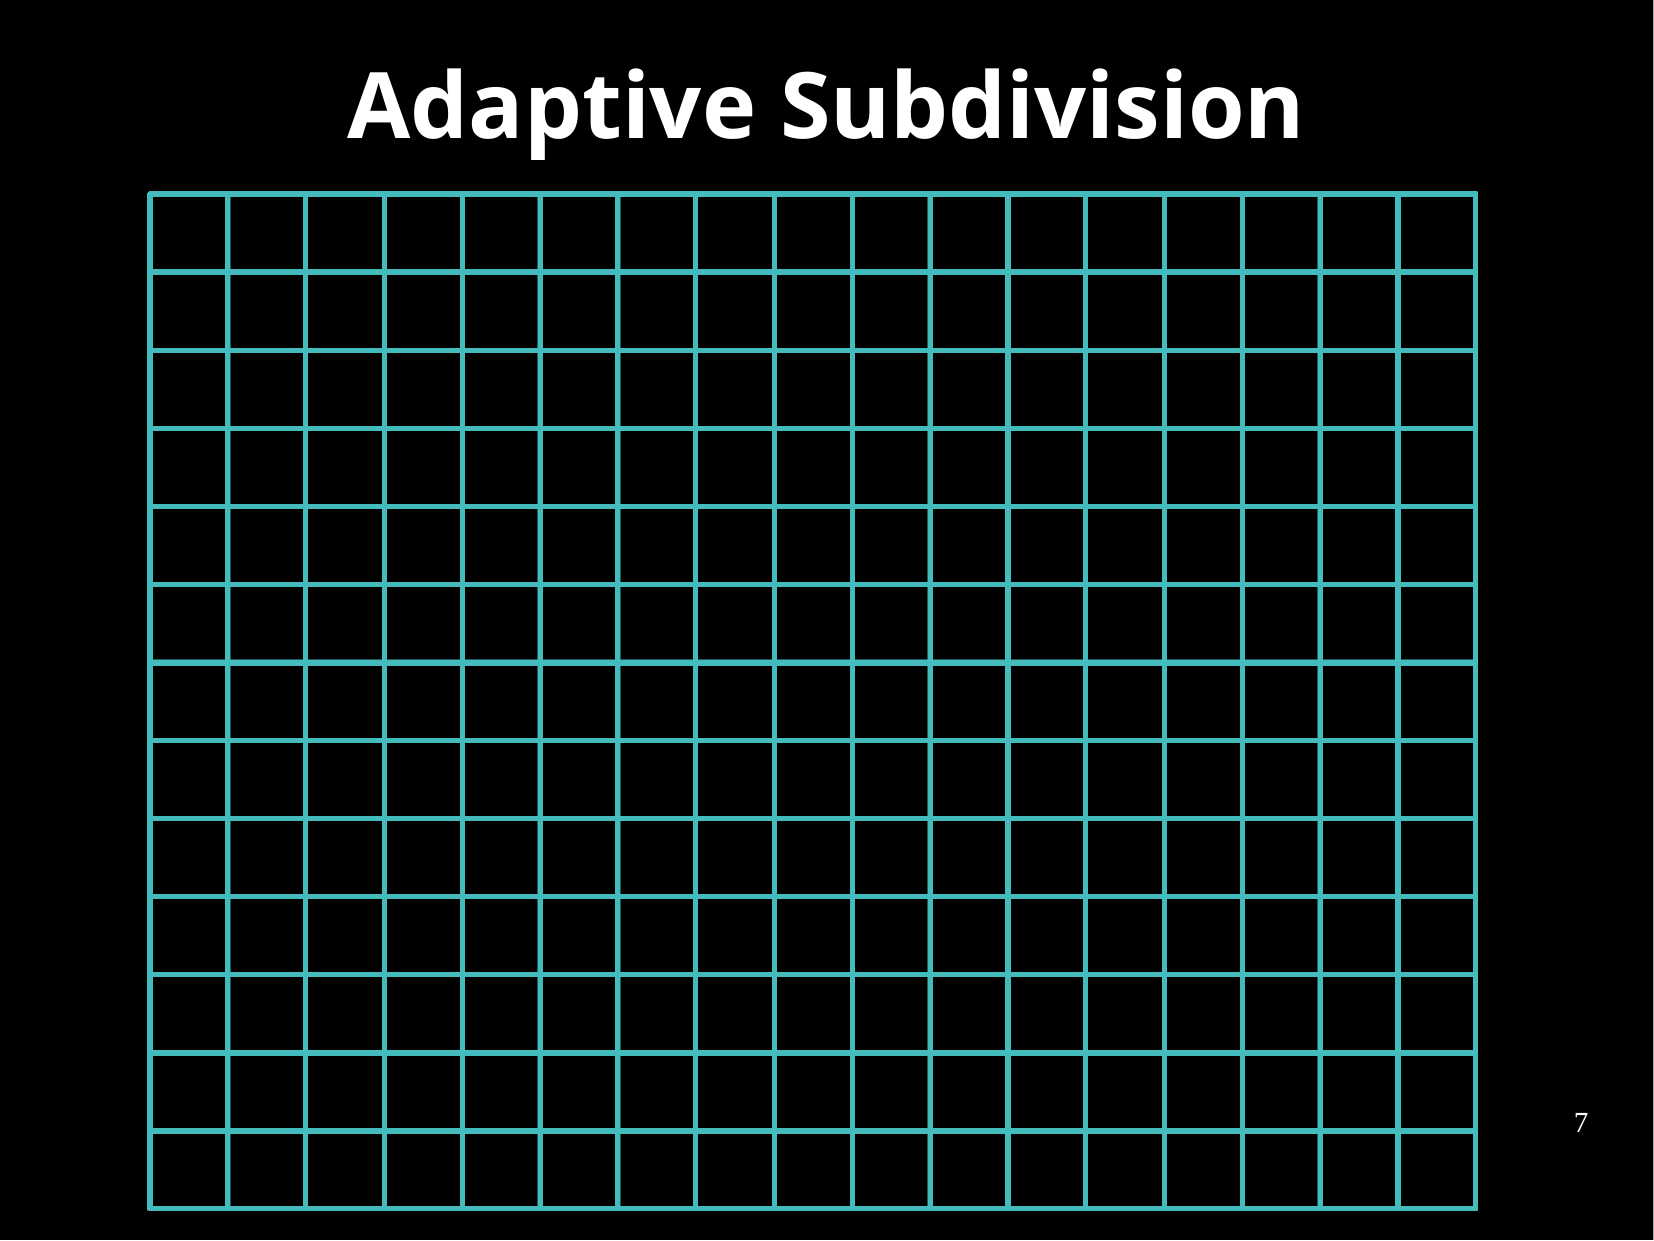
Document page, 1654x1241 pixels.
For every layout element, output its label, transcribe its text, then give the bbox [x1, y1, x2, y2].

picture [147, 191, 1478, 1211]
title Adaptive Subdivision [0, 0, 1654, 207]
